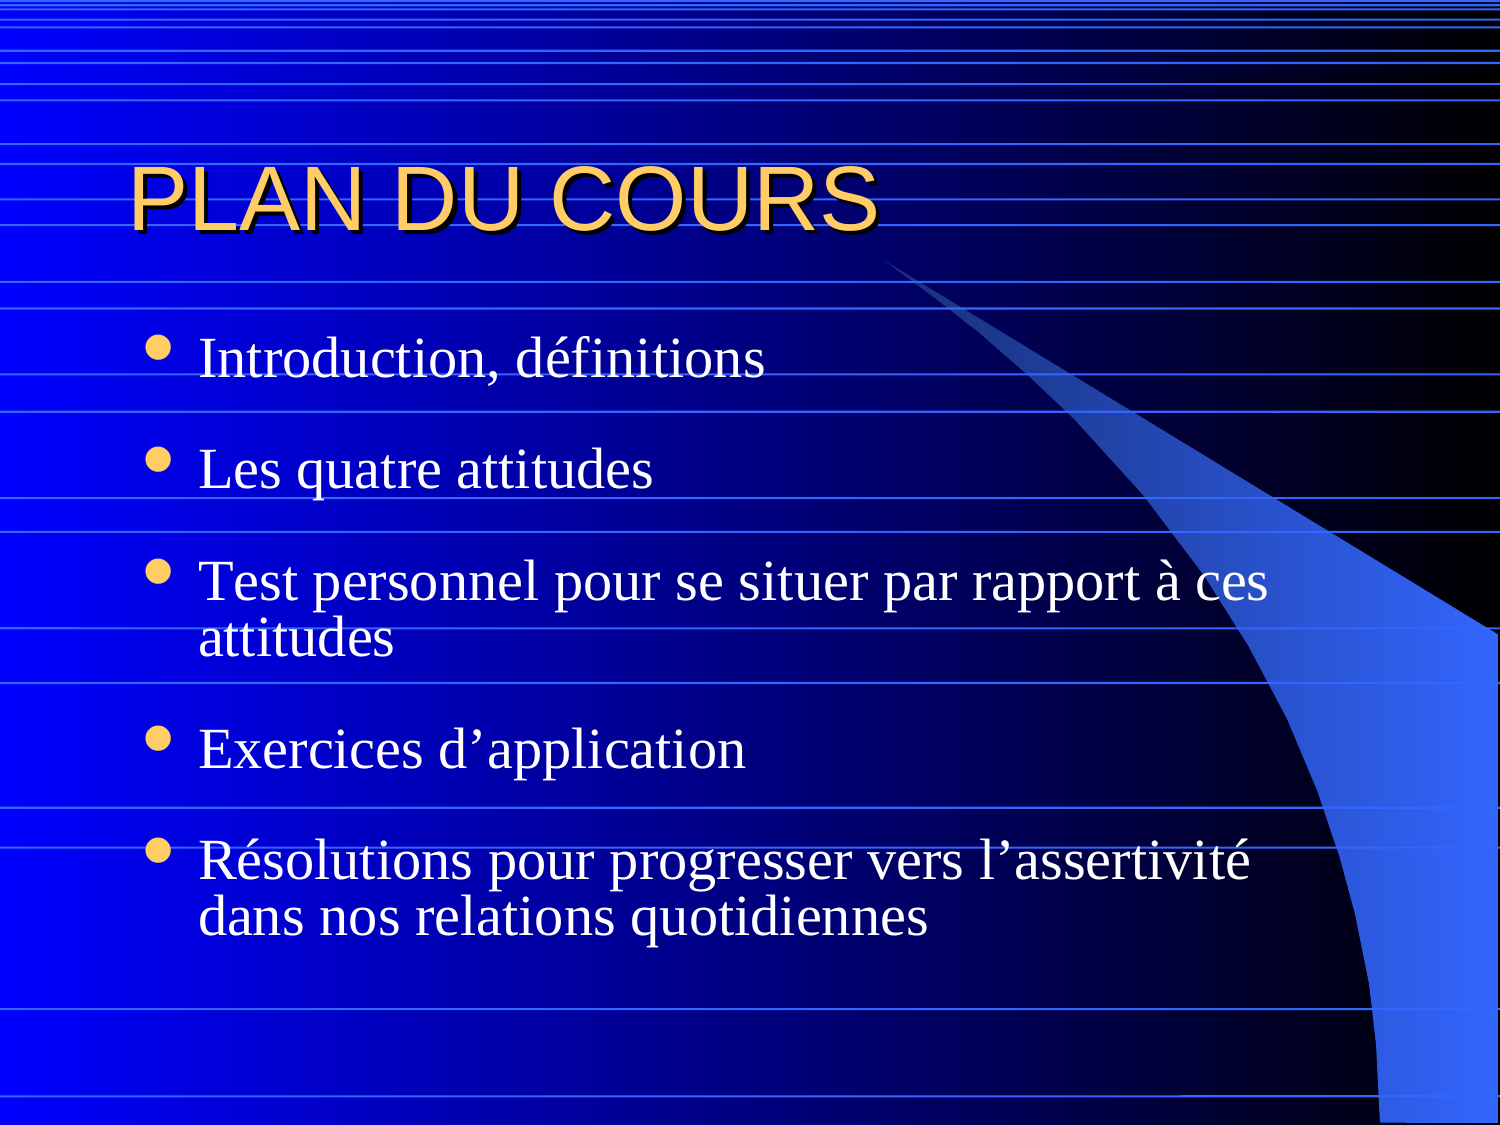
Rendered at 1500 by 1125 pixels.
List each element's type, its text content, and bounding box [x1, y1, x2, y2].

title PLAN DU COURS [111, 99, 1438, 288]
list Introduction, définitions Les quatre attitudes Test personnel pour se situer par rapport à ces attitudes Exercices d’application Résolutions pour progresser vers l’assertivité dans nos relations quotidiennes [111, 324, 1387, 1038]
